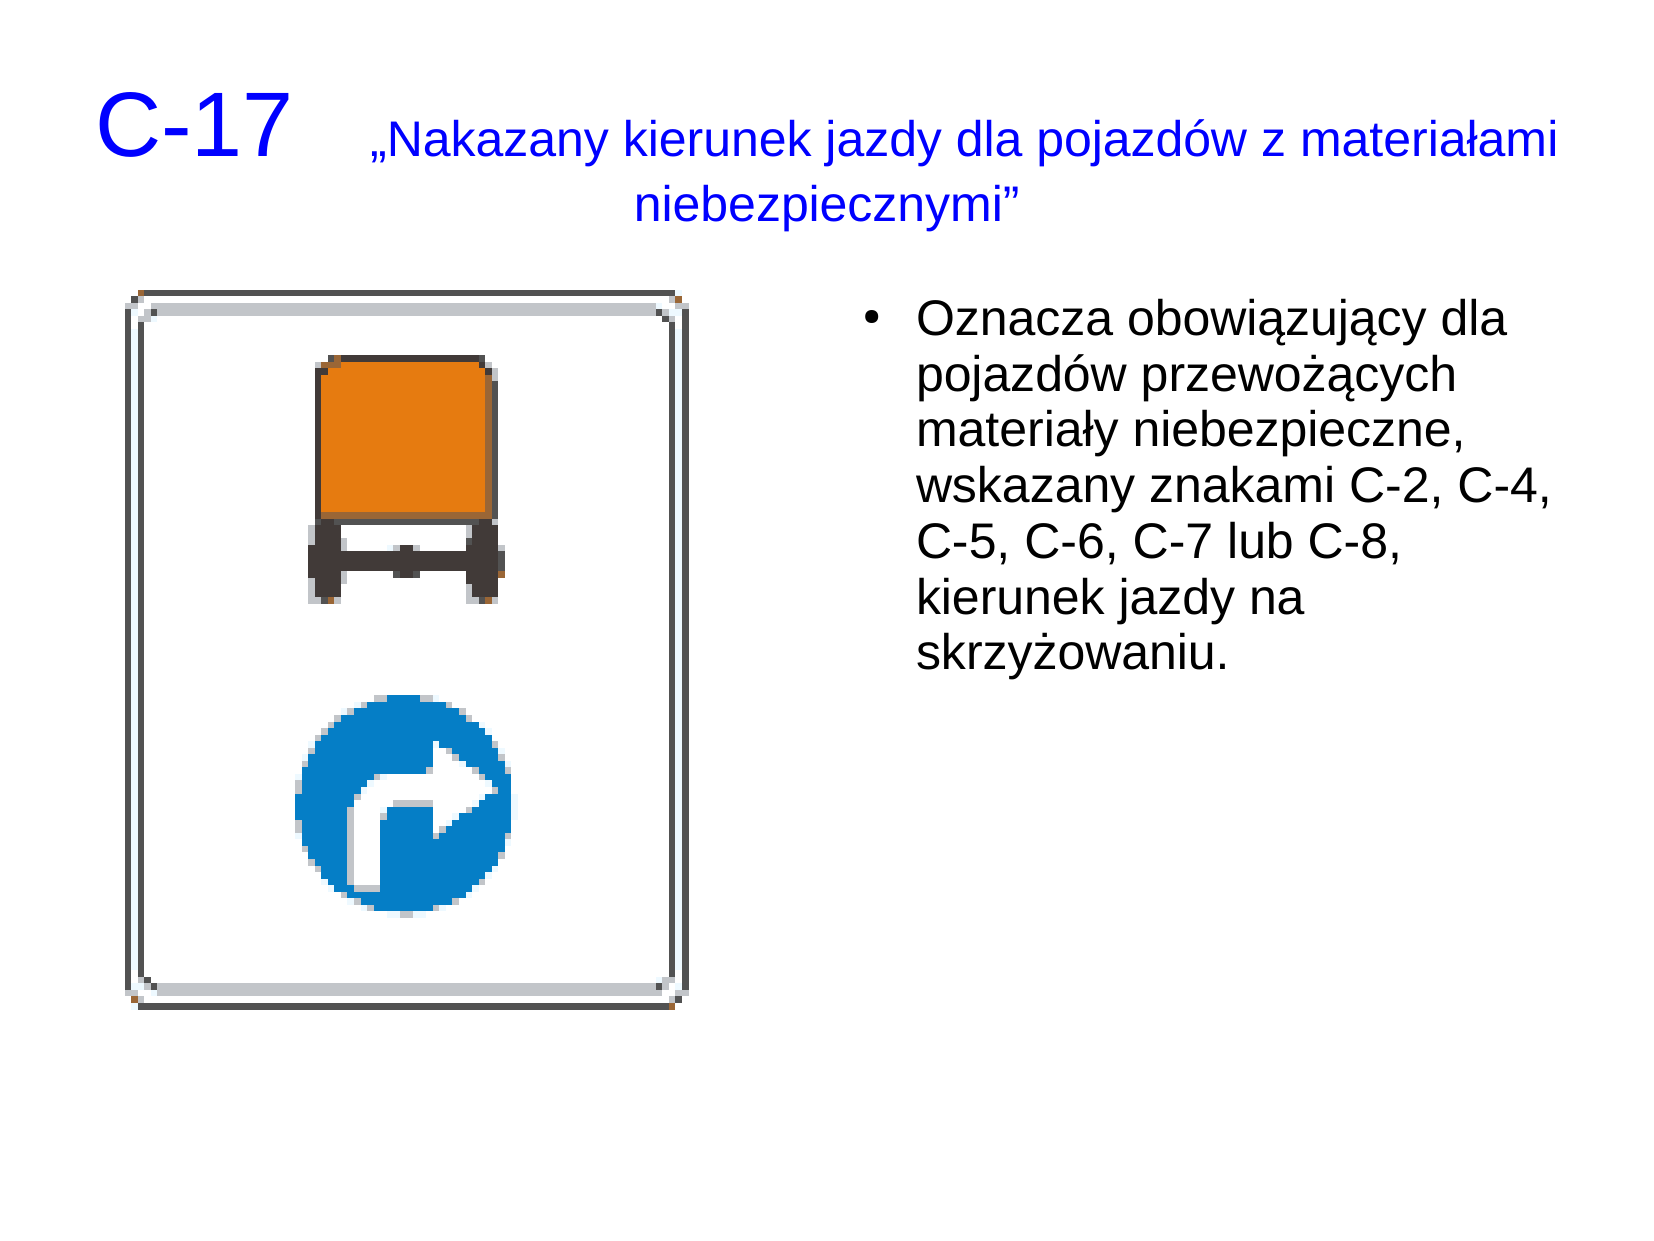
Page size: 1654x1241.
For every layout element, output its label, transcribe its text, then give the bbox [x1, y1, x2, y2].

list Oznacza obowiązujący dla pojazdów przewożących materiały niebezpieczne, wskazany znakami C-2, C-4, C-5, C-6, C-7 lub C-8, kierunek jazdy na skrzyżowaniu. [845, 290, 1572, 1094]
picture [125, 290, 689, 1011]
title C-17 „Nakazany kierunek jazdy dla pojazdów z materiałami niebezpiecznymi” [82, 56, 1571, 250]
